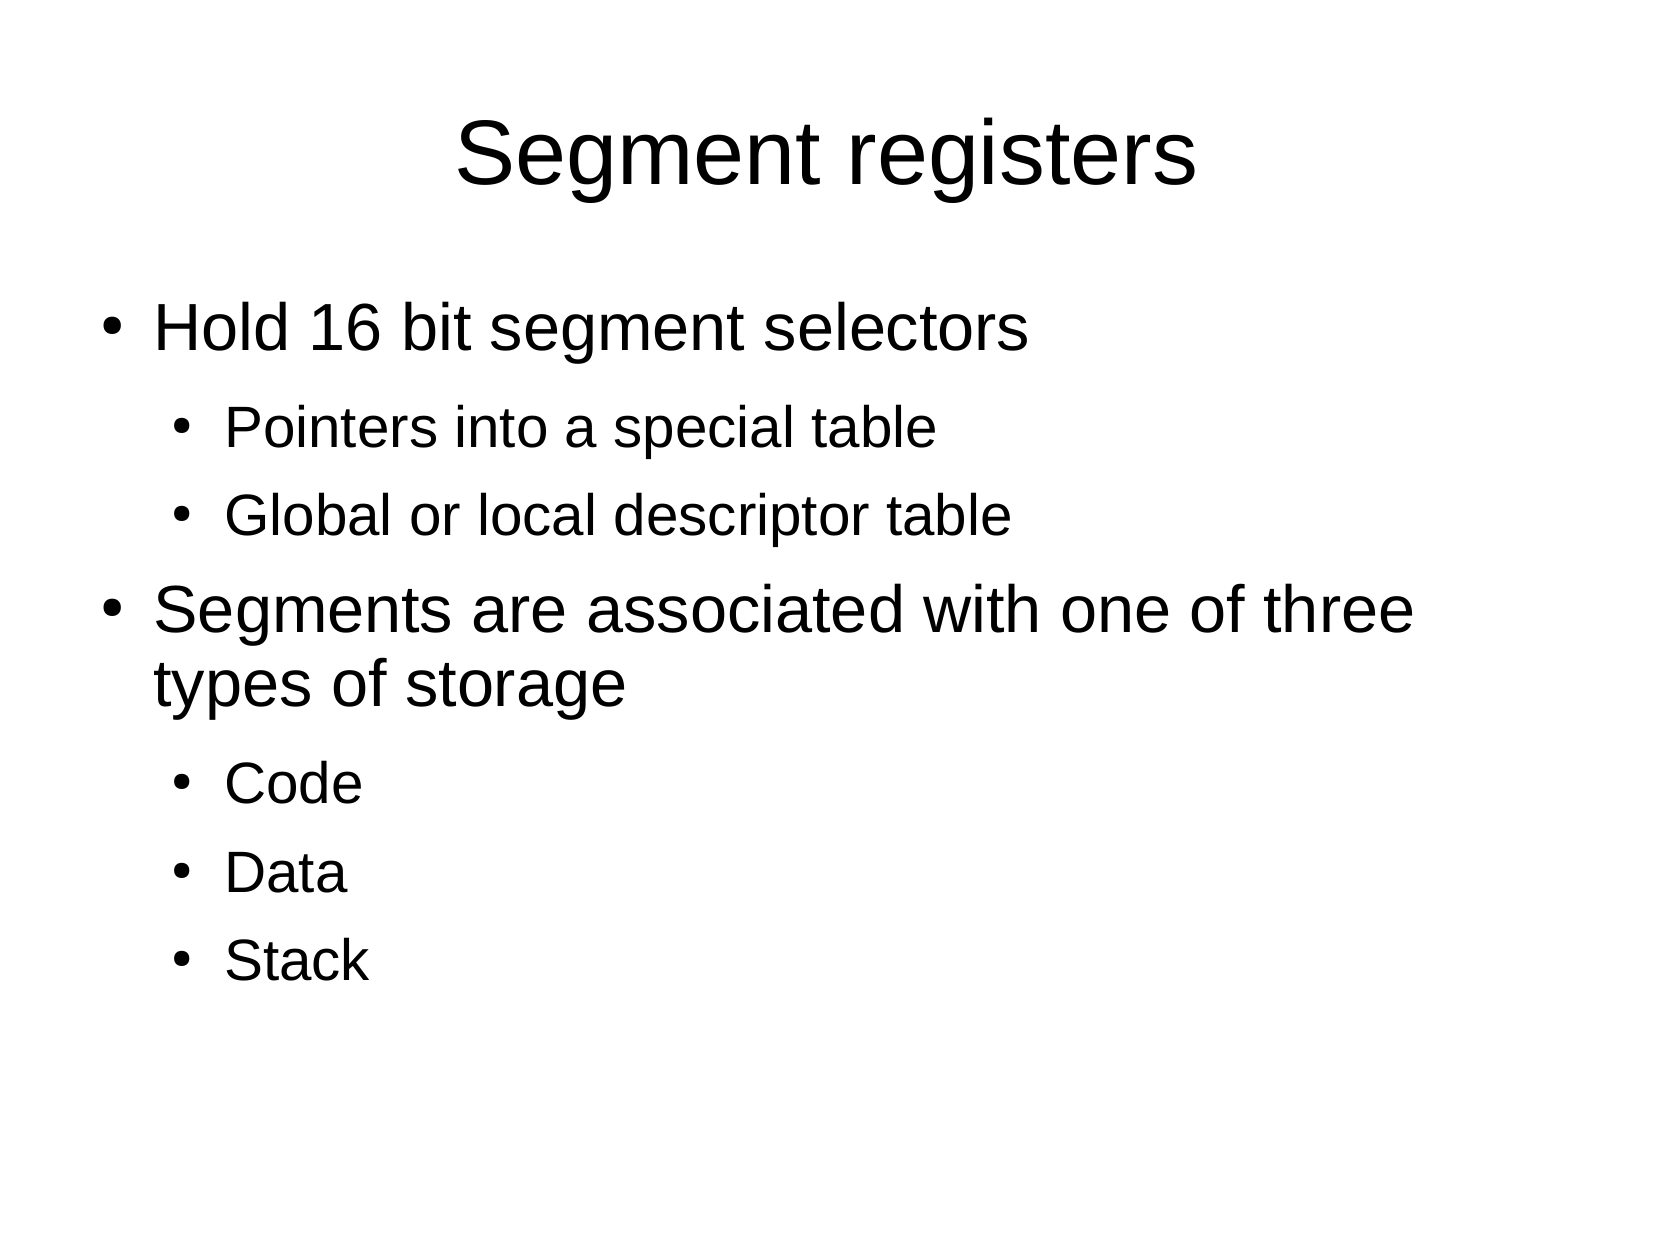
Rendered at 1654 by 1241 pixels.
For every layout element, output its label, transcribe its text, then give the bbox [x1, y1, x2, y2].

title Segment registers [82, 49, 1571, 257]
list Hold 16 bit segment selectors Pointers into a special table Global or local descriptor table Segments are associated with one of three types of storage Code Data Stack [82, 290, 1571, 1010]
